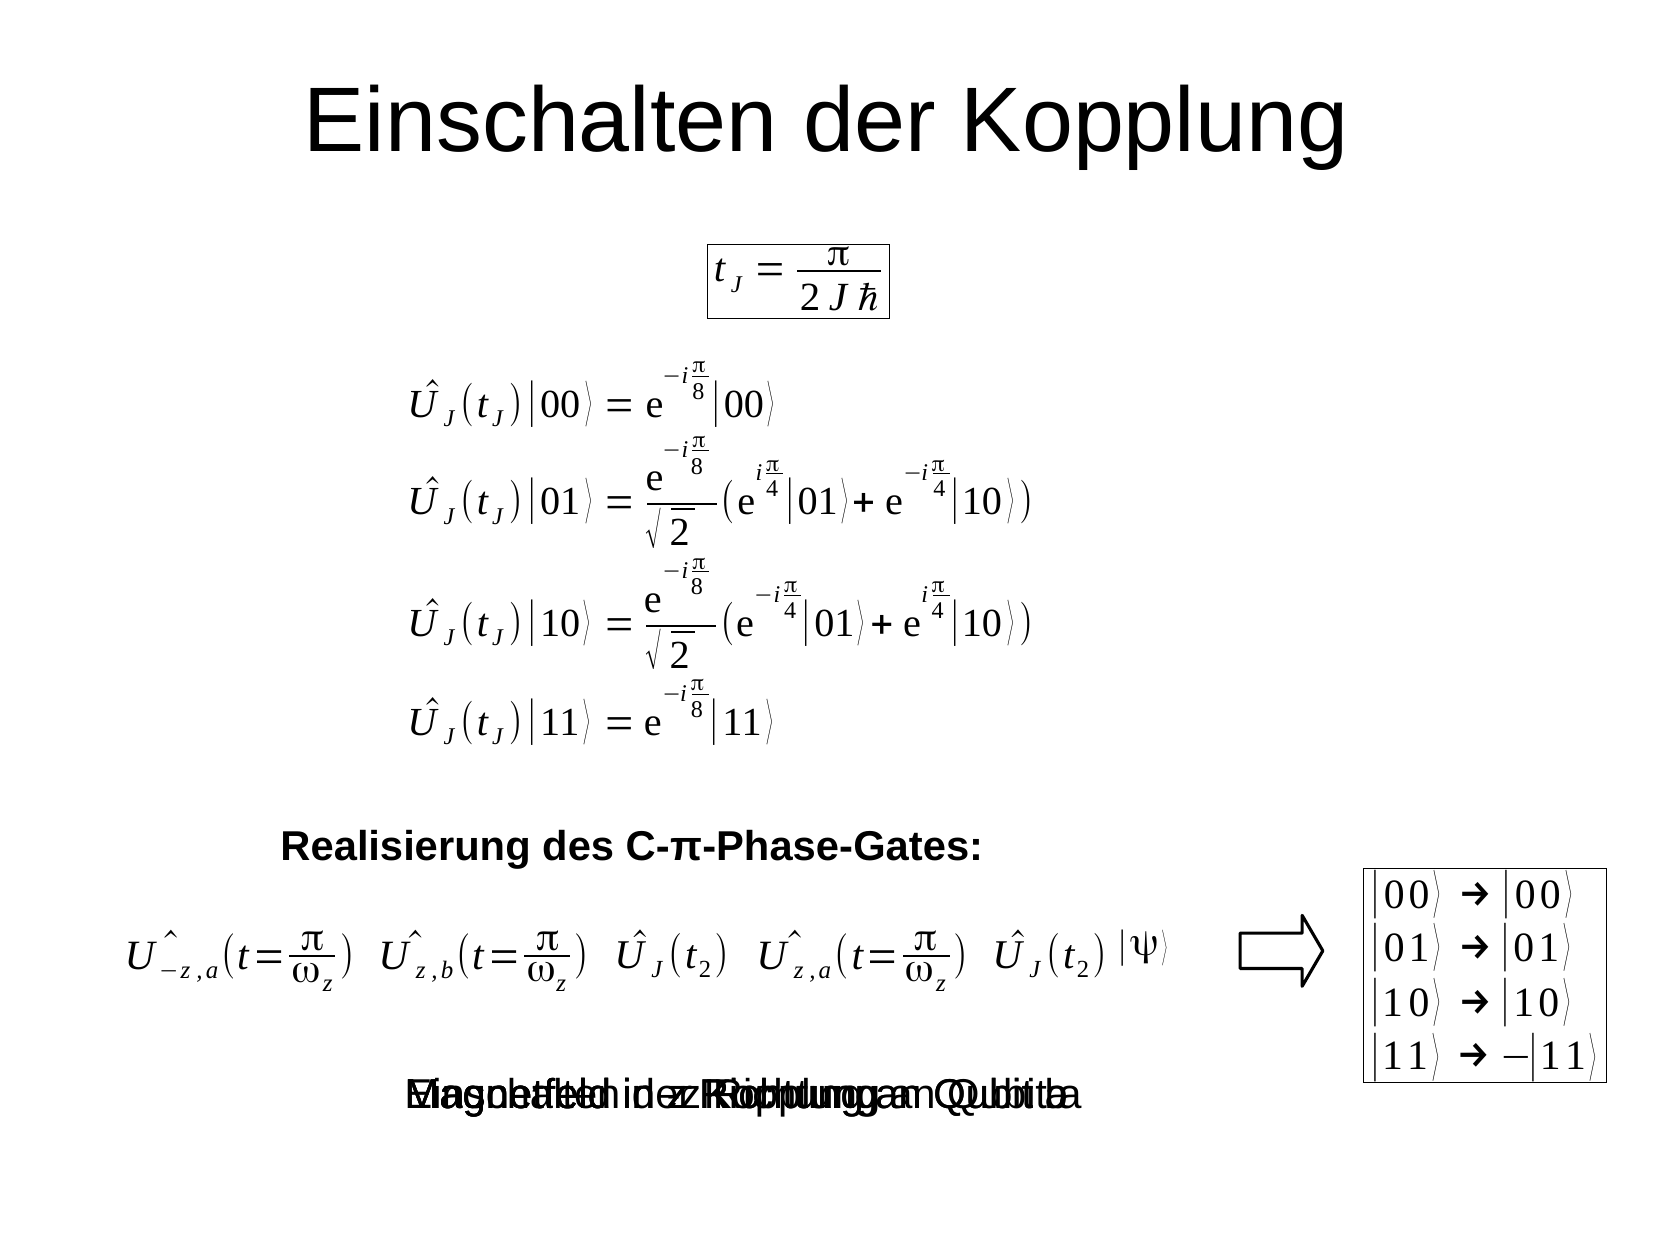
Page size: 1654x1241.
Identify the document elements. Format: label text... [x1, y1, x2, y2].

text_box Magnetfeld in -z Richtung an Qubit a [389, 1062, 1150, 1125]
chart [707, 244, 890, 319]
chart [401, 360, 1038, 751]
chart [1363, 868, 1607, 1083]
chart [372, 927, 595, 998]
text_box Realisierung des C-π-Phase-Gates: [265, 814, 999, 878]
title Einschalten der Kopplung [82, 49, 1571, 189]
chart [750, 927, 974, 998]
chart [608, 927, 734, 984]
chart [118, 927, 360, 998]
chart [986, 927, 1177, 984]
